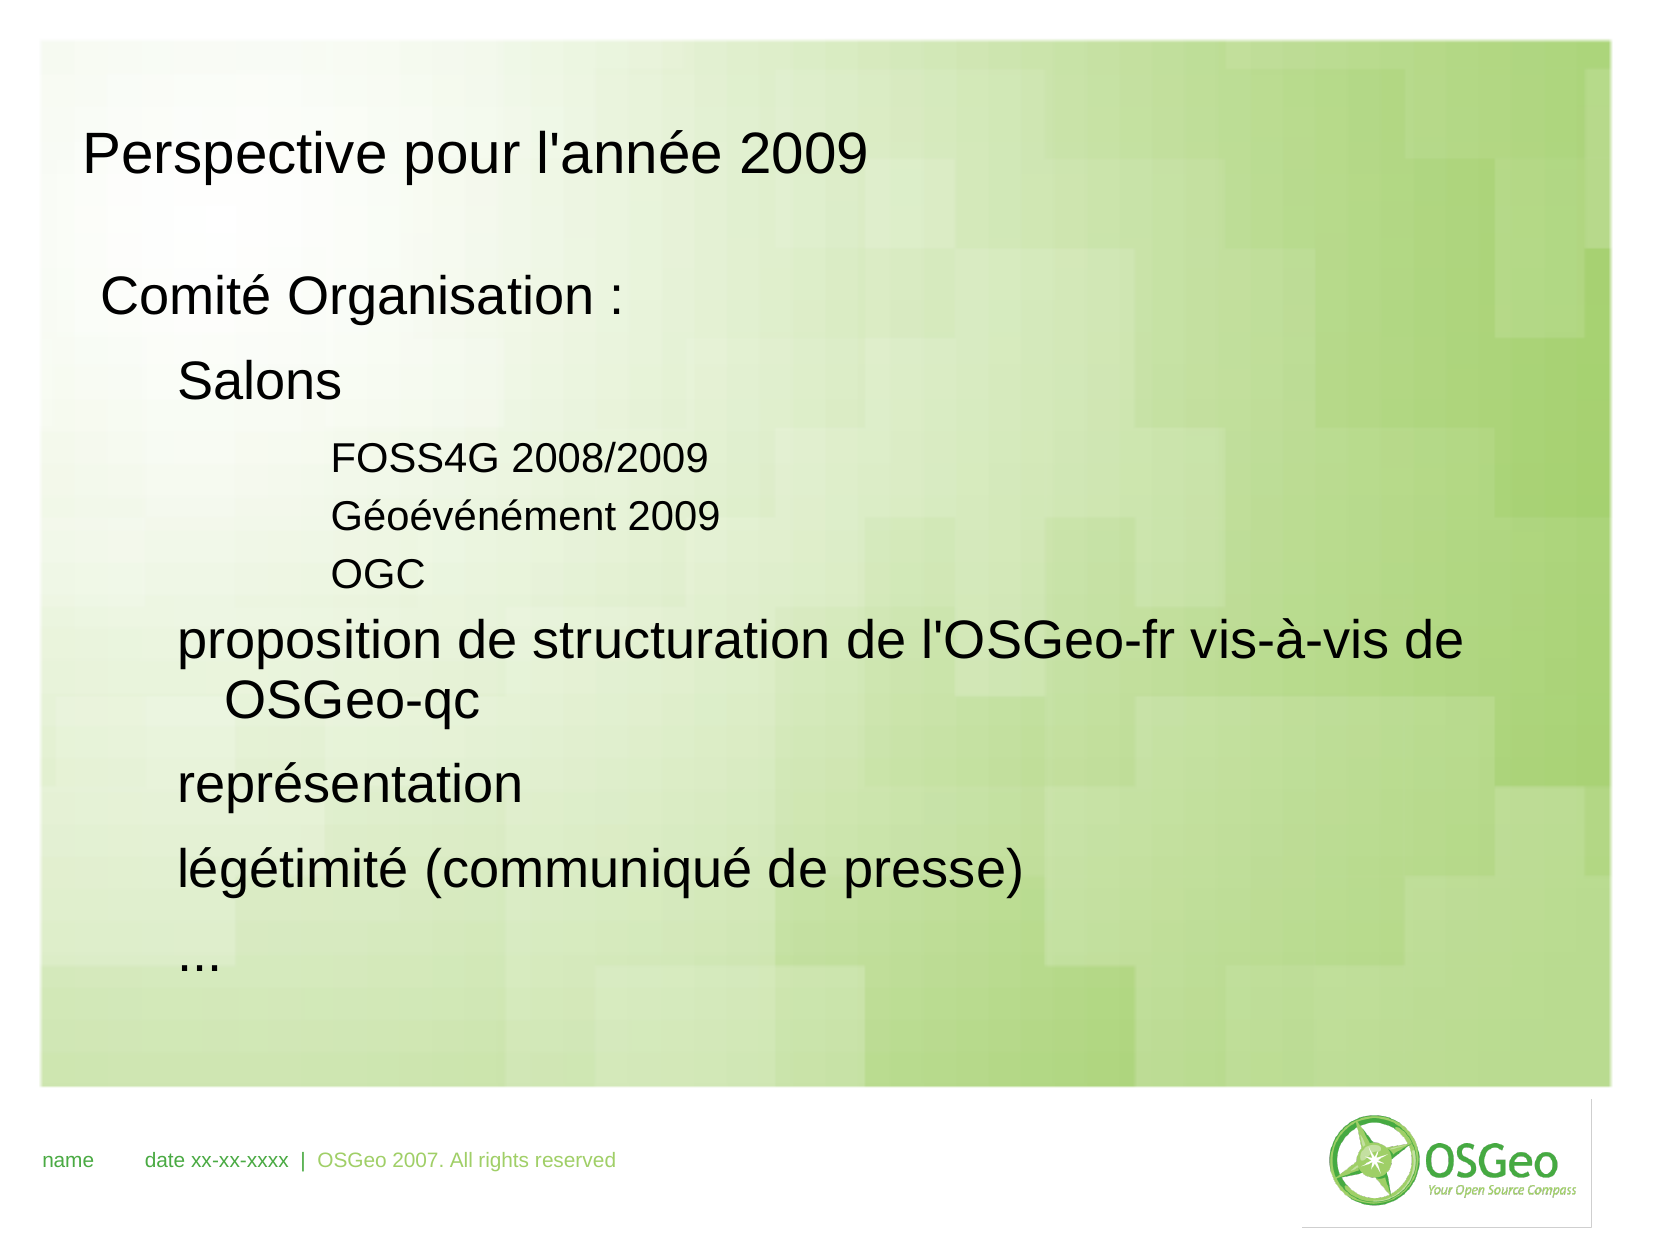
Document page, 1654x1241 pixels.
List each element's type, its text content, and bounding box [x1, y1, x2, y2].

list Comité Organisation : Salons FOSS4G 2008/2009 Géoévénément 2009 OGC proposition de structuration de l'OSGeo-fr vis-à-vis de OSGeo-qc représentation légétimité (communiqué de presse) ... [82, 265, 1571, 1109]
title Perspective pour l'année 2009 [82, 49, 1571, 257]
picture [0, 1, 1654, 1239]
